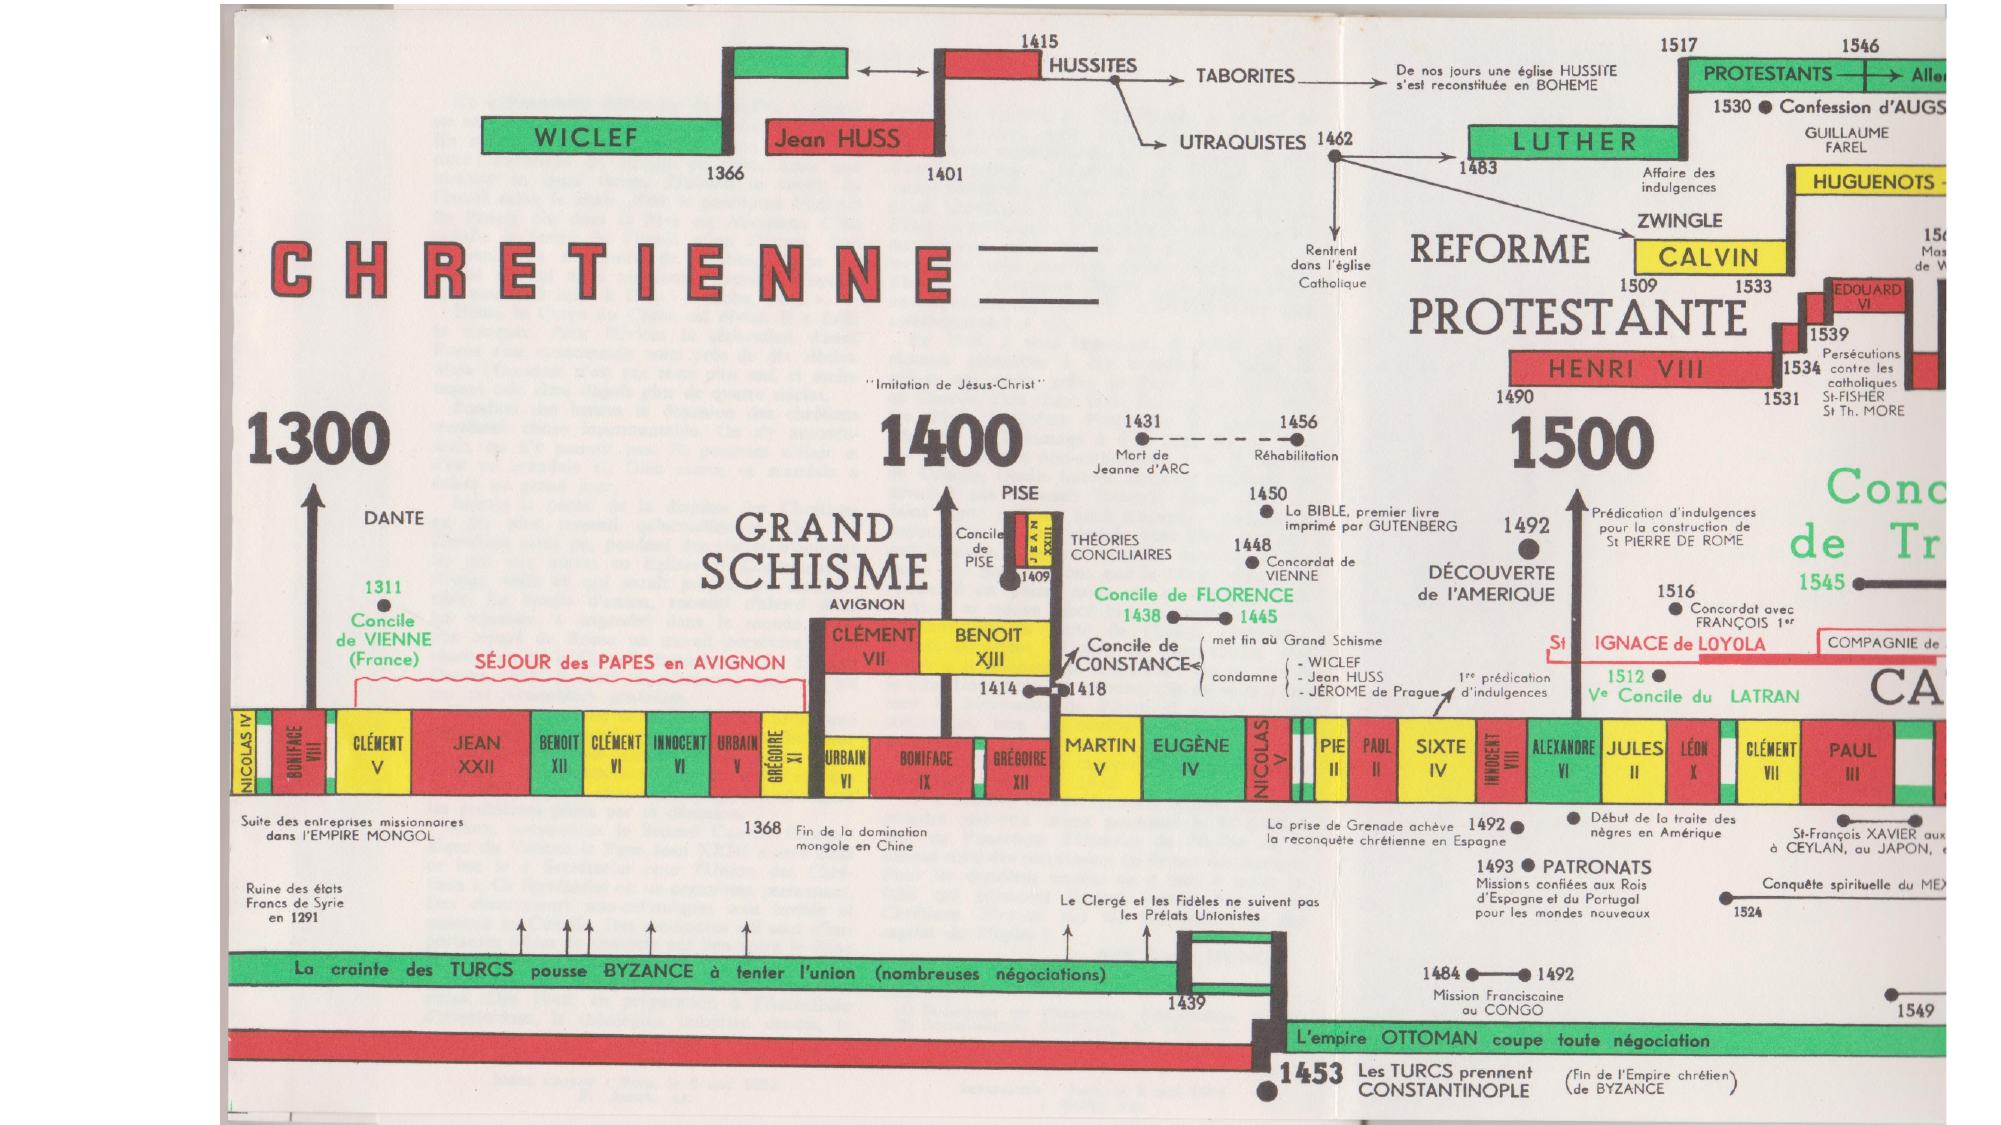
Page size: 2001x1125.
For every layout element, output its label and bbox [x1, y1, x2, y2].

picture [220, 4, 1947, 1125]
